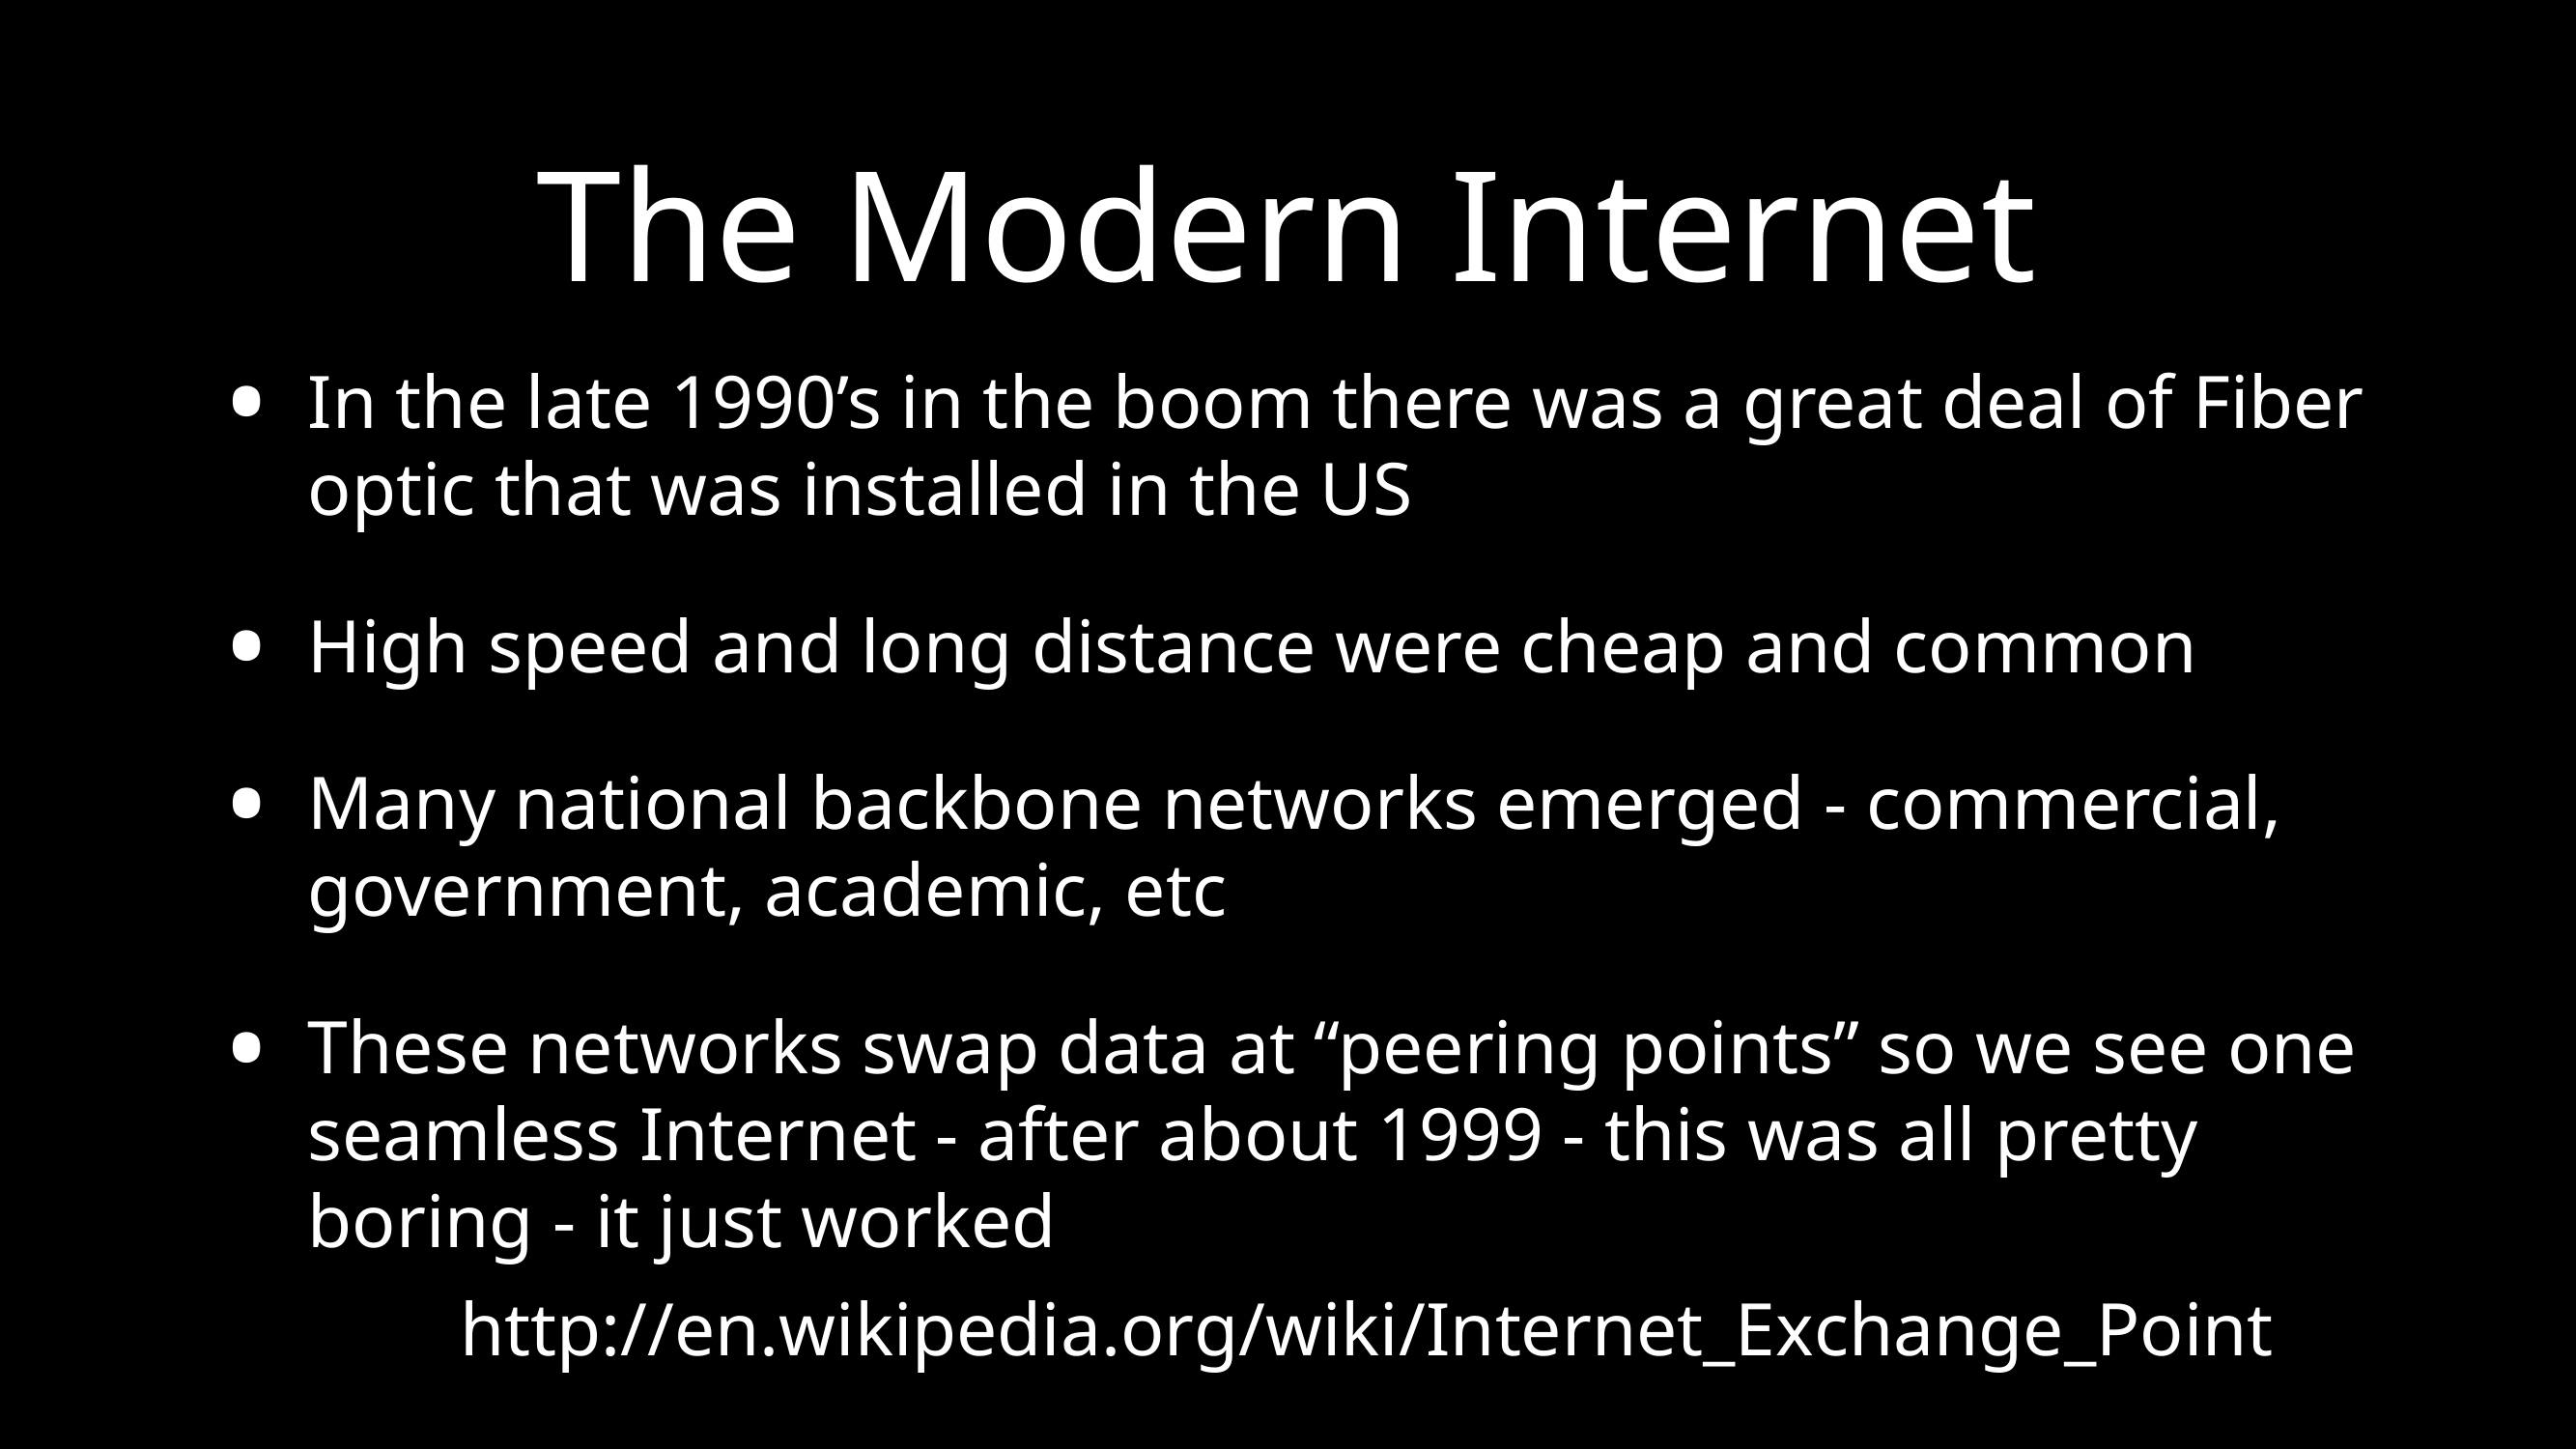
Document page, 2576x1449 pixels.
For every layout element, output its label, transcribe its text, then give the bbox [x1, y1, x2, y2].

title The Modern Internet [183, 38, 2392, 392]
list In the late 1990’s in the boom there was a great deal of Fiber optic that was installed in the US High speed and long distance were cheap and common Many national backbone networks emerged - commercial, government, academic, etc These networks swap data at “peering points” so we see one seamless Internet - after about 1999 - this was all pretty boring - it just worked [183, 392, 2392, 1226]
text_box http://en.wikipedia.org/wiki/Internet_Exchange_Point [460, 1283, 2275, 1371]
